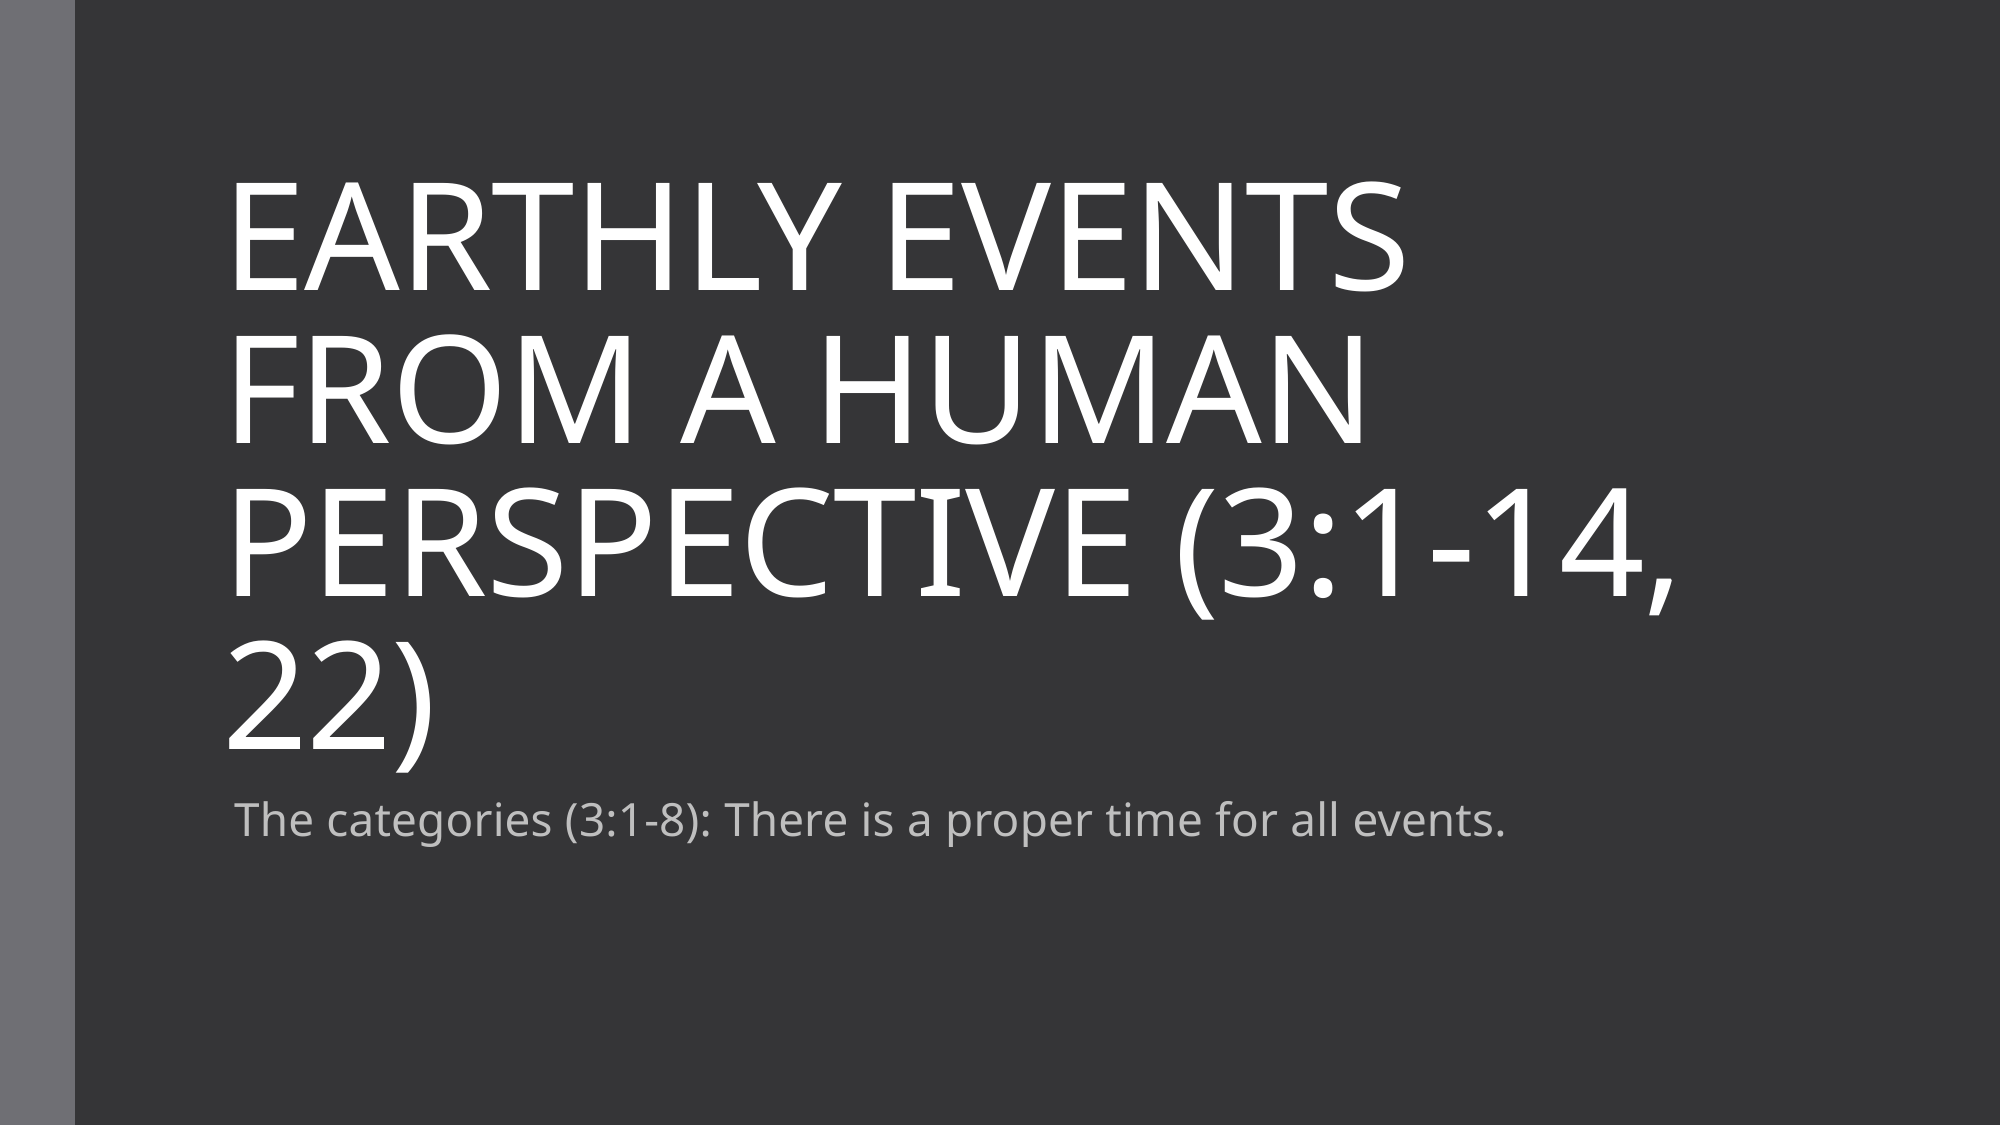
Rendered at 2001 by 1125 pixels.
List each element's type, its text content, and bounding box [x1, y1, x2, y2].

subtitle The categories (3:1-8): There is a proper time for all events. [206, 787, 1752, 1066]
title EARTHLY EVENTS FROM A HUMAN PERSPECTIVE (3:1-14, 22) [206, 124, 1752, 787]
